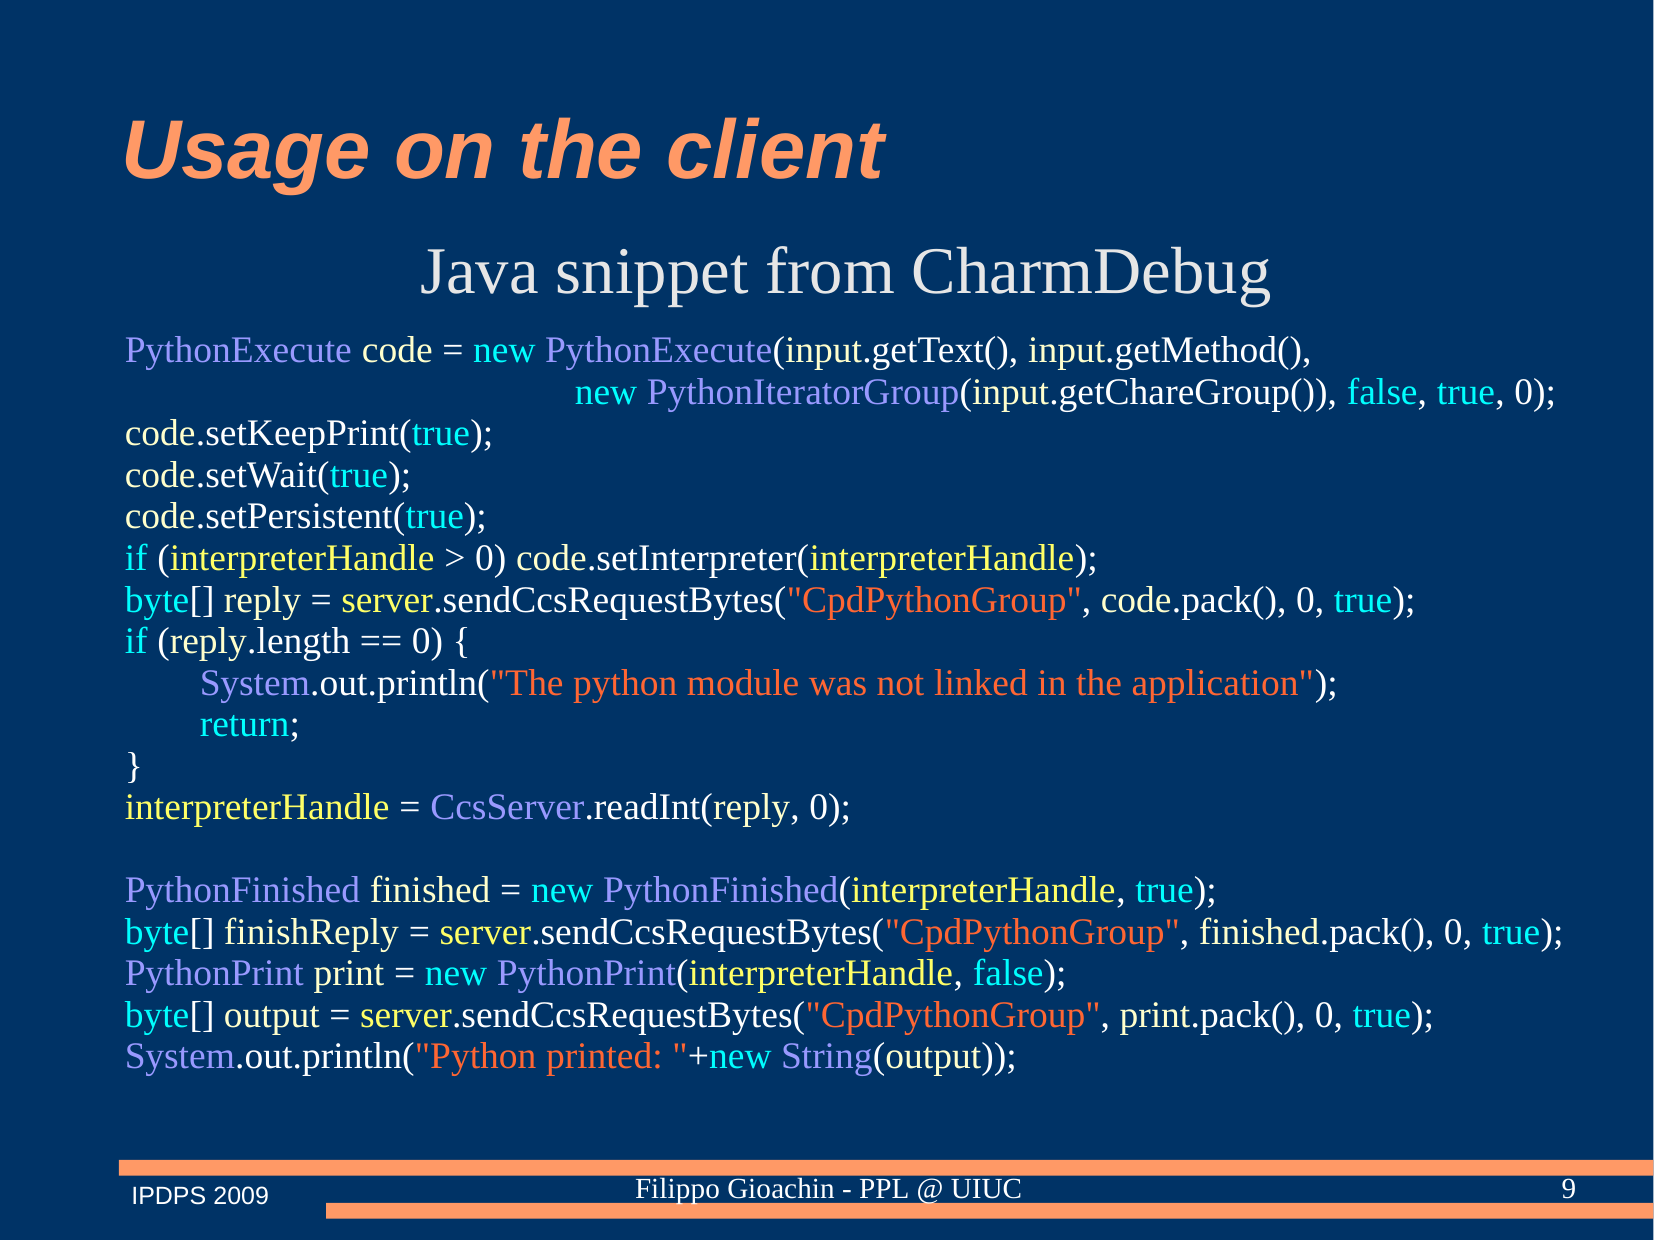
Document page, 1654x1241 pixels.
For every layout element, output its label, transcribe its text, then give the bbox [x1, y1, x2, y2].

title Usage on the client [121, 46, 1534, 234]
list Java snippet from CharmDebug [118, 234, 1558, 1030]
text_box PythonExecute code = new PythonExecute(input.getText(), input.getMethod(), new PythonIteratorGroup(input.getChareGroup()), false, true, 0); code.setKeepPrint(true); code.setWait(true); code.setPersistent(true); if (interpreterHandle > 0) code.setInterpreter(interpreterHandle); byte[] reply = server.sendCcsRequestBytes("CpdPythonGroup", code.pack(), 0, true); if (reply.length == 0) { System.out.println("The python module was not linked in the application"); return; } interpreterHandle = CcsServer.readInt(reply, 0); PythonFinished finished = new PythonFinished(interpreterHandle, true); byte[] finishReply = server.sendCcsRequestBytes("CpdPythonGroup", finished.pack(), 0, true); PythonPrint print = new PythonPrint(interpreterHandle, false); byte[] output = server.sendCcsRequestBytes("CpdPythonGroup", print.pack(), 0, true); System.out.println("Python printed: "+new String(output)); [110, 322, 1581, 1085]
